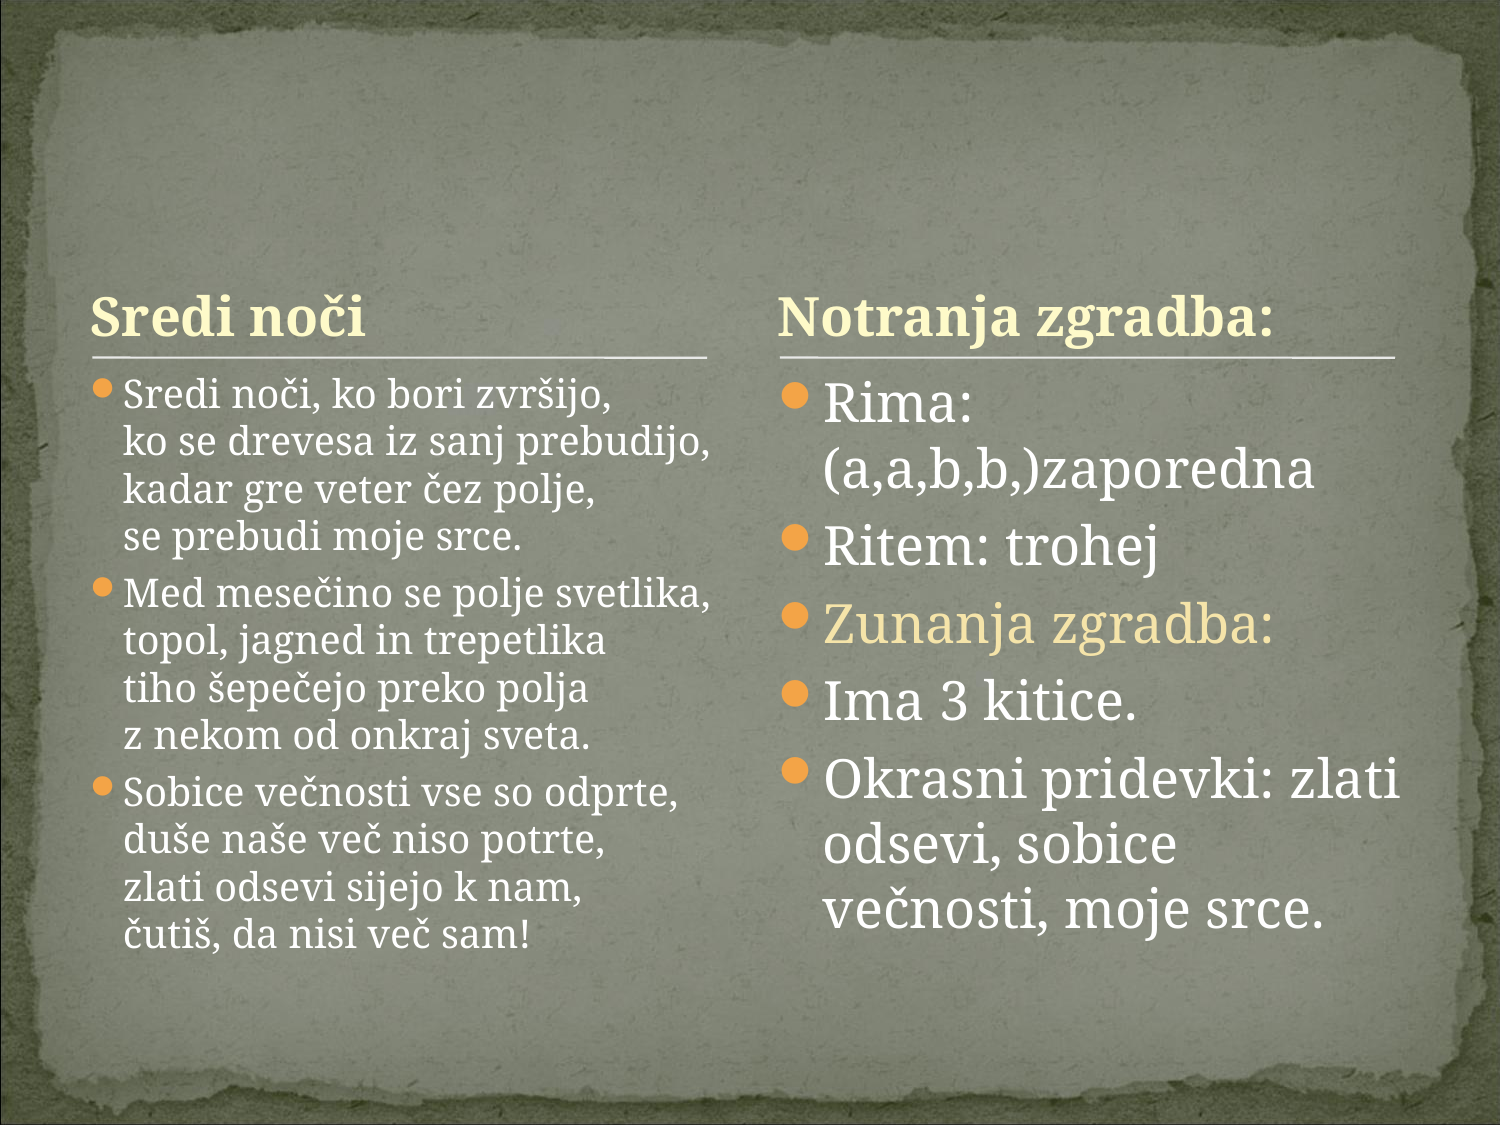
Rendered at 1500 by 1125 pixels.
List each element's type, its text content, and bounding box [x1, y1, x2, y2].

picture [0, 0, 1500, 1125]
list Notranja zgradba: [762, 229, 1426, 355]
list Rima: (a,a,b,b,)zaporedna Ritem: trohej Zunanja zgradba: Ima 3 kitice. Okrasni pridevki: zlati odsevi, sobice večnosti, moje srce. [762, 361, 1426, 1004]
list Sredi noči, ko bori zvršijo, ko se drevesa iz sanj prebudijo, kadar gre veter čez polje, se prebudi moje srce. Med mesečino se polje svetlika, topol, jagned in trepetlika tiho šepečejo preko polja z nekom od onkraj sveta. Sobice večnosti vse so odprte, duše naše več niso potrte, zlati odsevi sijejo k nam, čutiš, da nisi več sam! [75, 361, 738, 1004]
list Sredi noči [75, 229, 738, 355]
